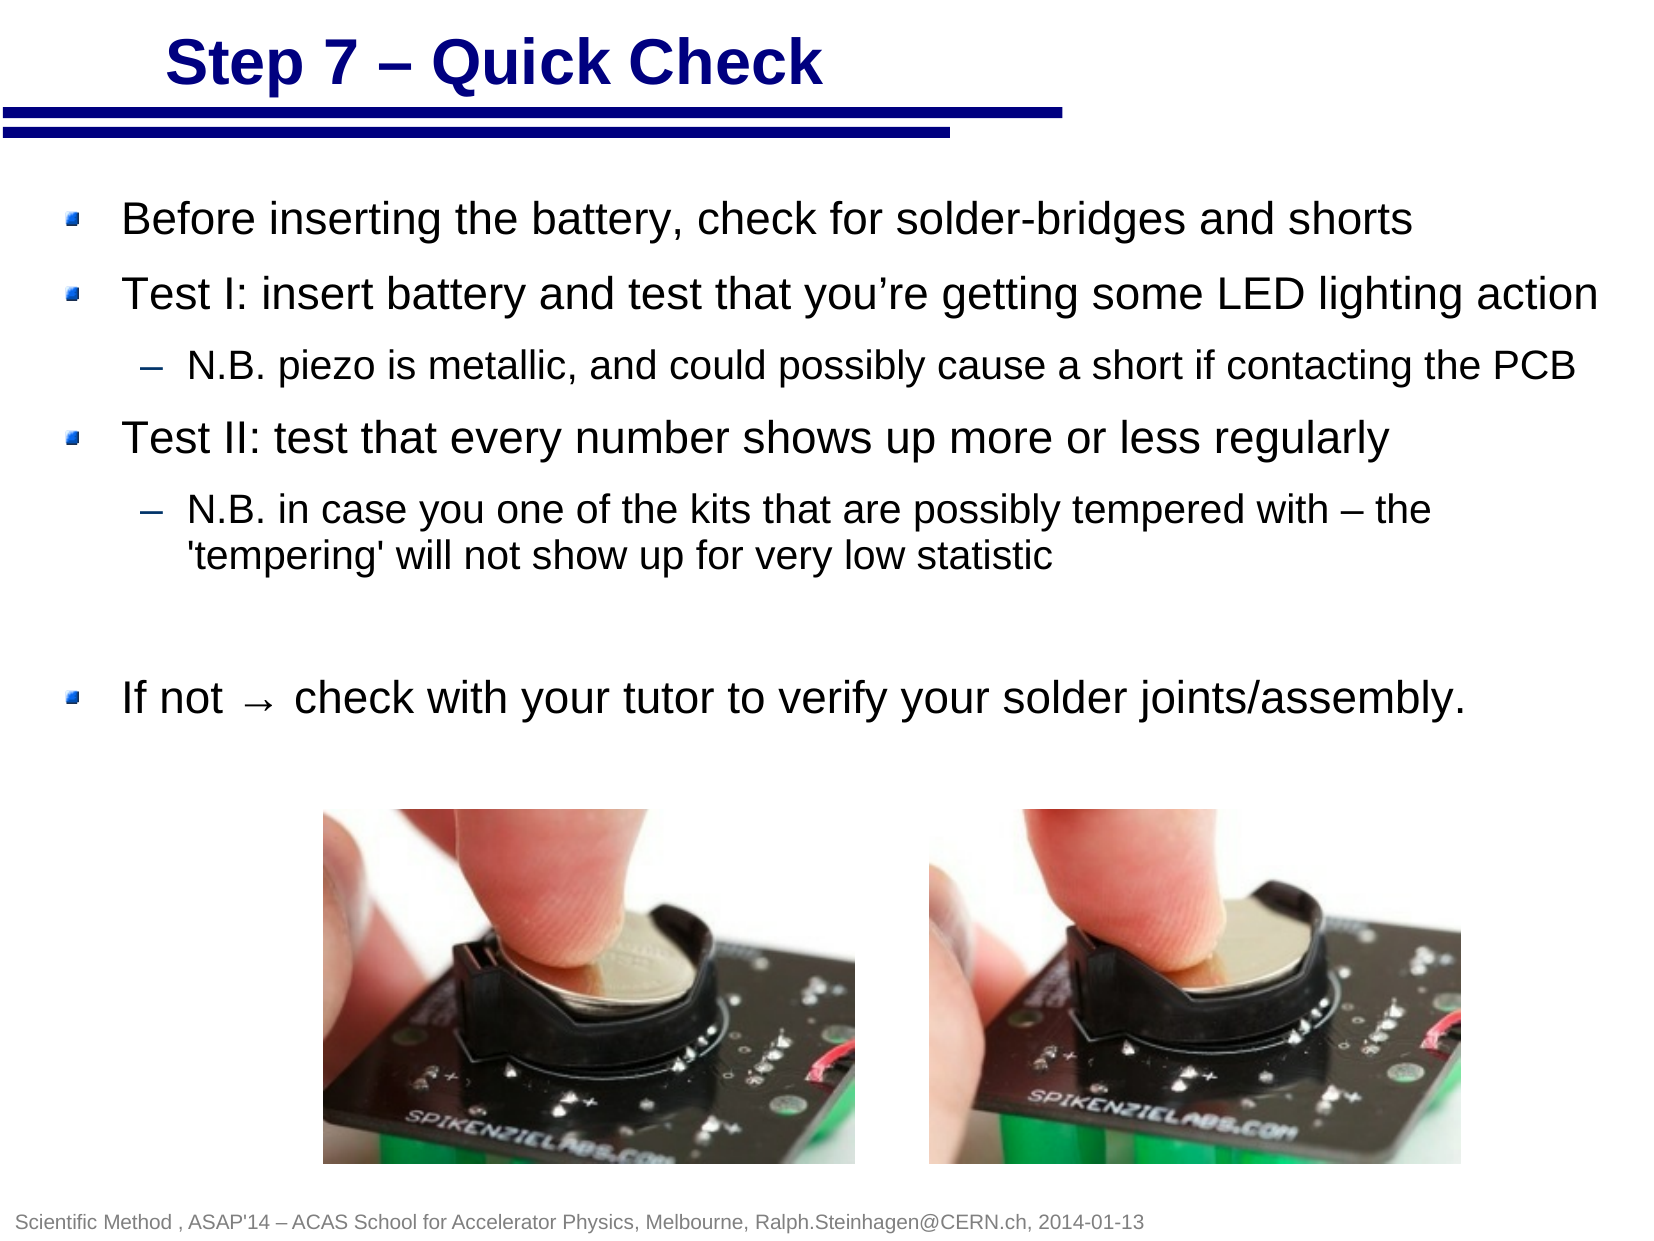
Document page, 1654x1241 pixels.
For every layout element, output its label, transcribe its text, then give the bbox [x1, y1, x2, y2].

picture [929, 809, 1461, 1164]
picture [323, 809, 855, 1164]
list Before inserting the battery, check for solder-bridges and shorts Test I: insert battery and test that you’re getting some LED lighting action N.B. piezo is metallic, and could possibly cause a short if contacting the PCB Test II: test that every number shows up more or less regularly N.B. in case you one of the kits that are possibly tempered with – the 'tempering' will not show up for very low statistic If not → check with your tutor to verify your solder joints/assembly. [65, 192, 1628, 1205]
title Step 7 – Quick Check [165, 0, 1323, 124]
